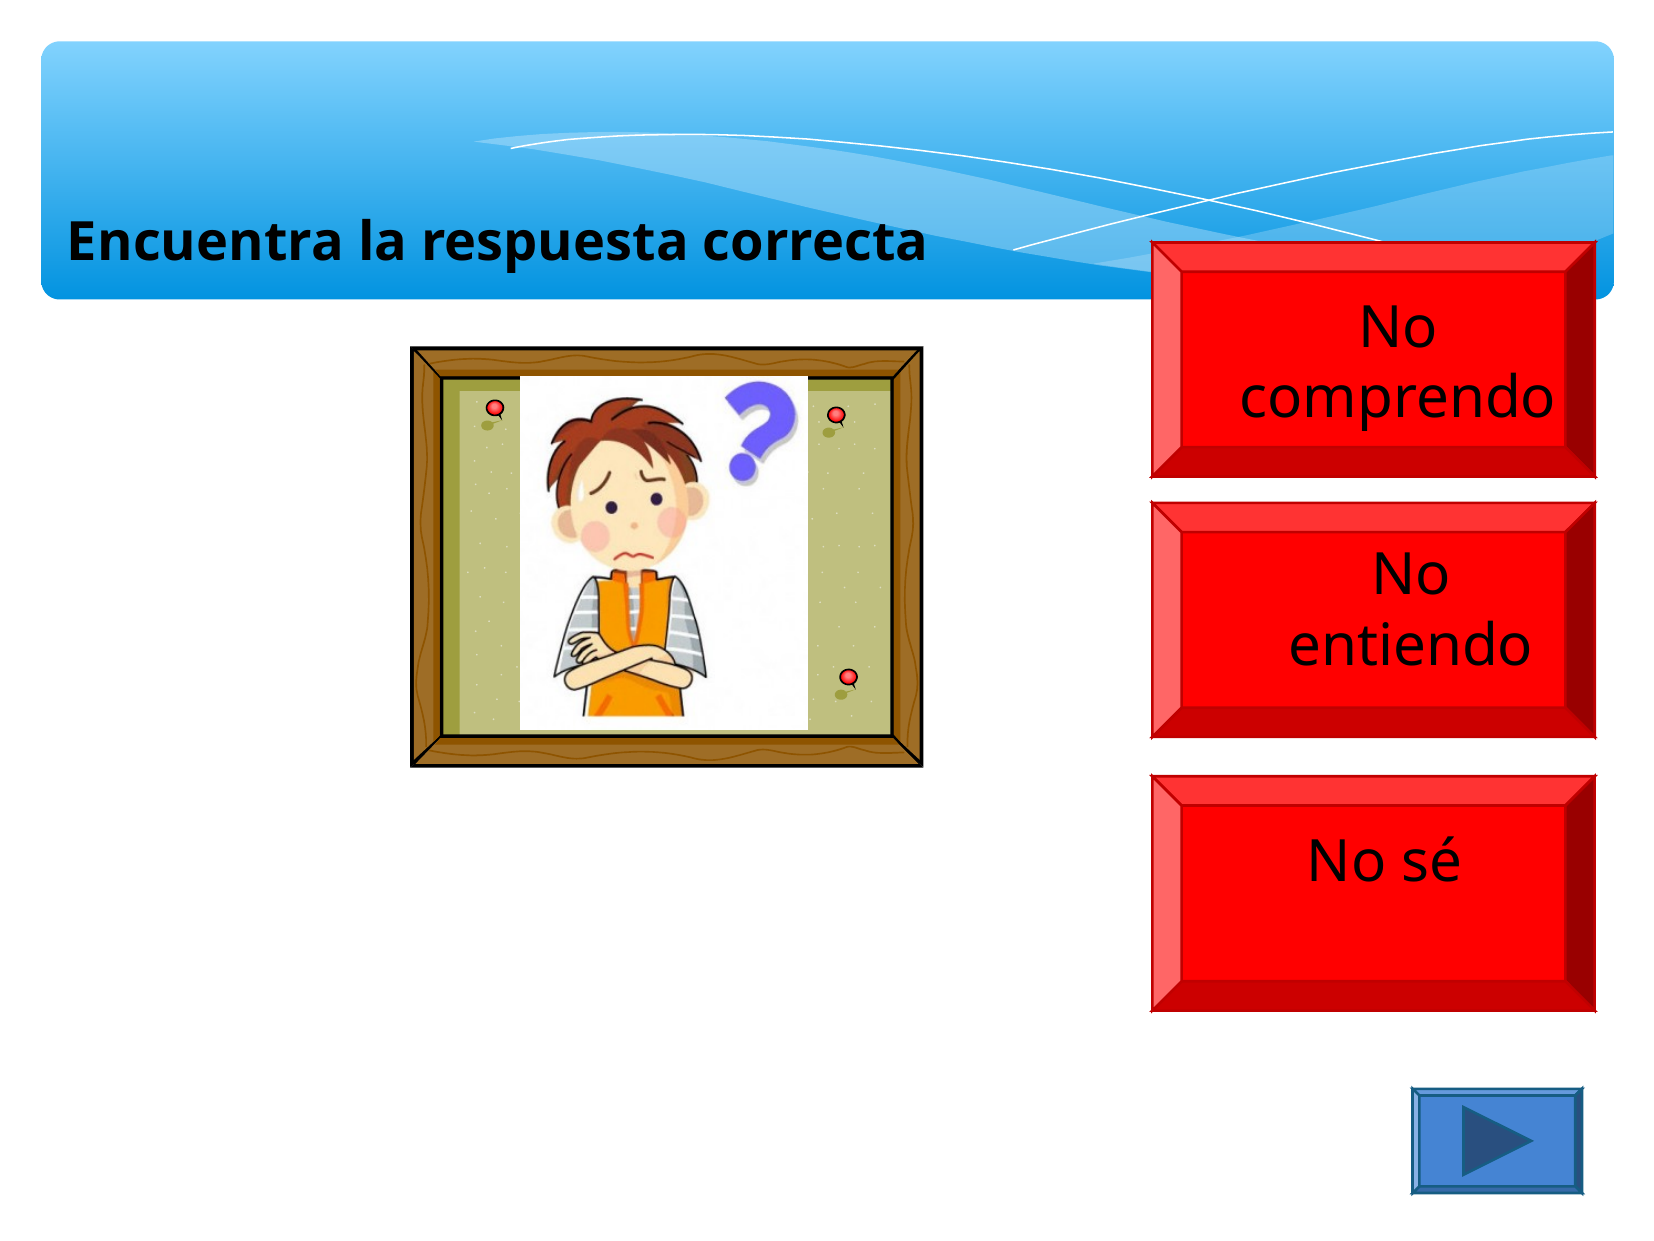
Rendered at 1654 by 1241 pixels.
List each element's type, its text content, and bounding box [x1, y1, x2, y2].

text_box [1413, 1088, 1583, 1194]
text_box No entiendo [1191, 529, 1595, 685]
text_box [1153, 776, 1595, 1011]
text_box [1568, 502, 1595, 529]
text_box Encuentra la respuesta correcta [52, 195, 1094, 286]
text_box No sé [1165, 815, 1569, 901]
text_box [1154, 533, 1595, 737]
text_box [1153, 242, 1595, 477]
text_box No comprendo [1178, 281, 1582, 437]
picture [410, 346, 924, 768]
